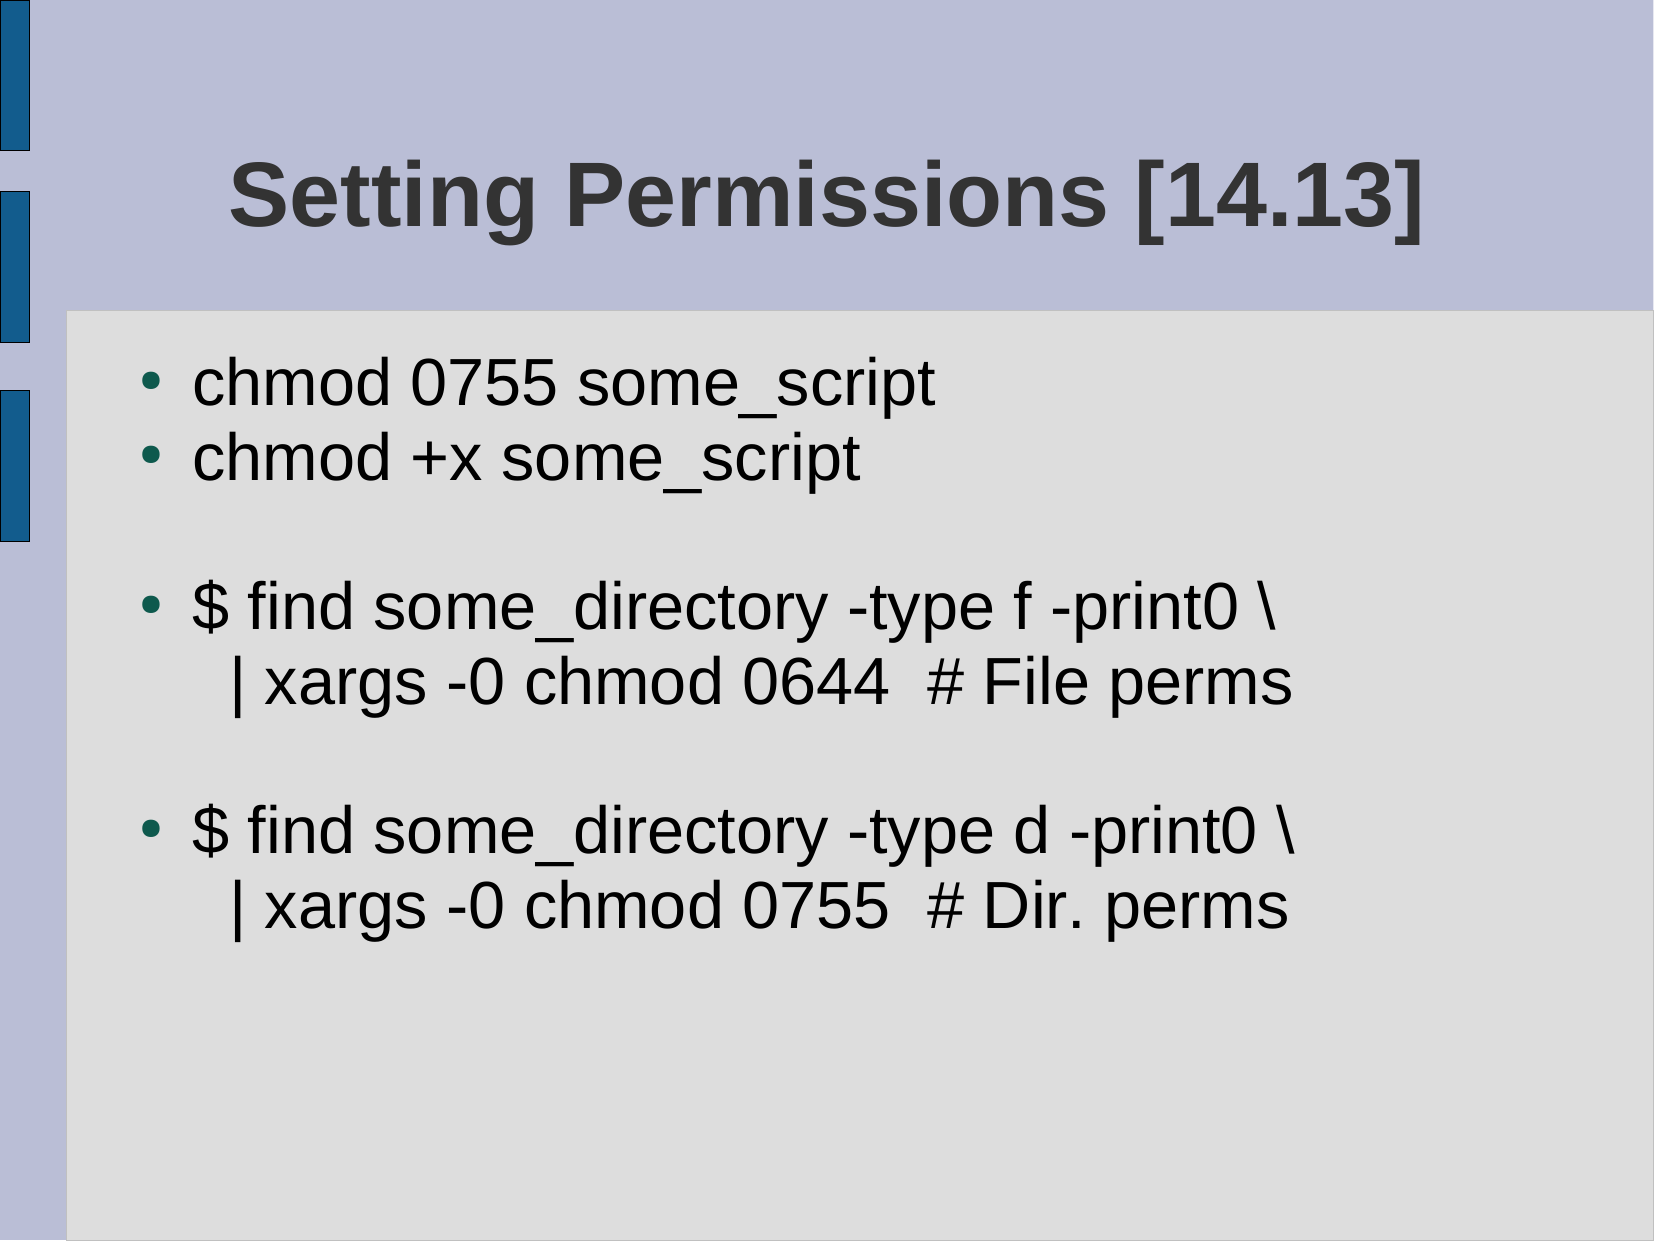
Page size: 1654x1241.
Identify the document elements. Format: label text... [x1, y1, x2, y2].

list chmod 0755 some_script chmod +x some_script $ find some_directory -type f -print0 \ | xargs -0 chmod 0644 # File perms $ find some_directory -type d -print0 \ | xargs -0 chmod 0755 # Dir. perms [121, 344, 1534, 1149]
title Setting Permissions [14.13] [121, 98, 1534, 291]
